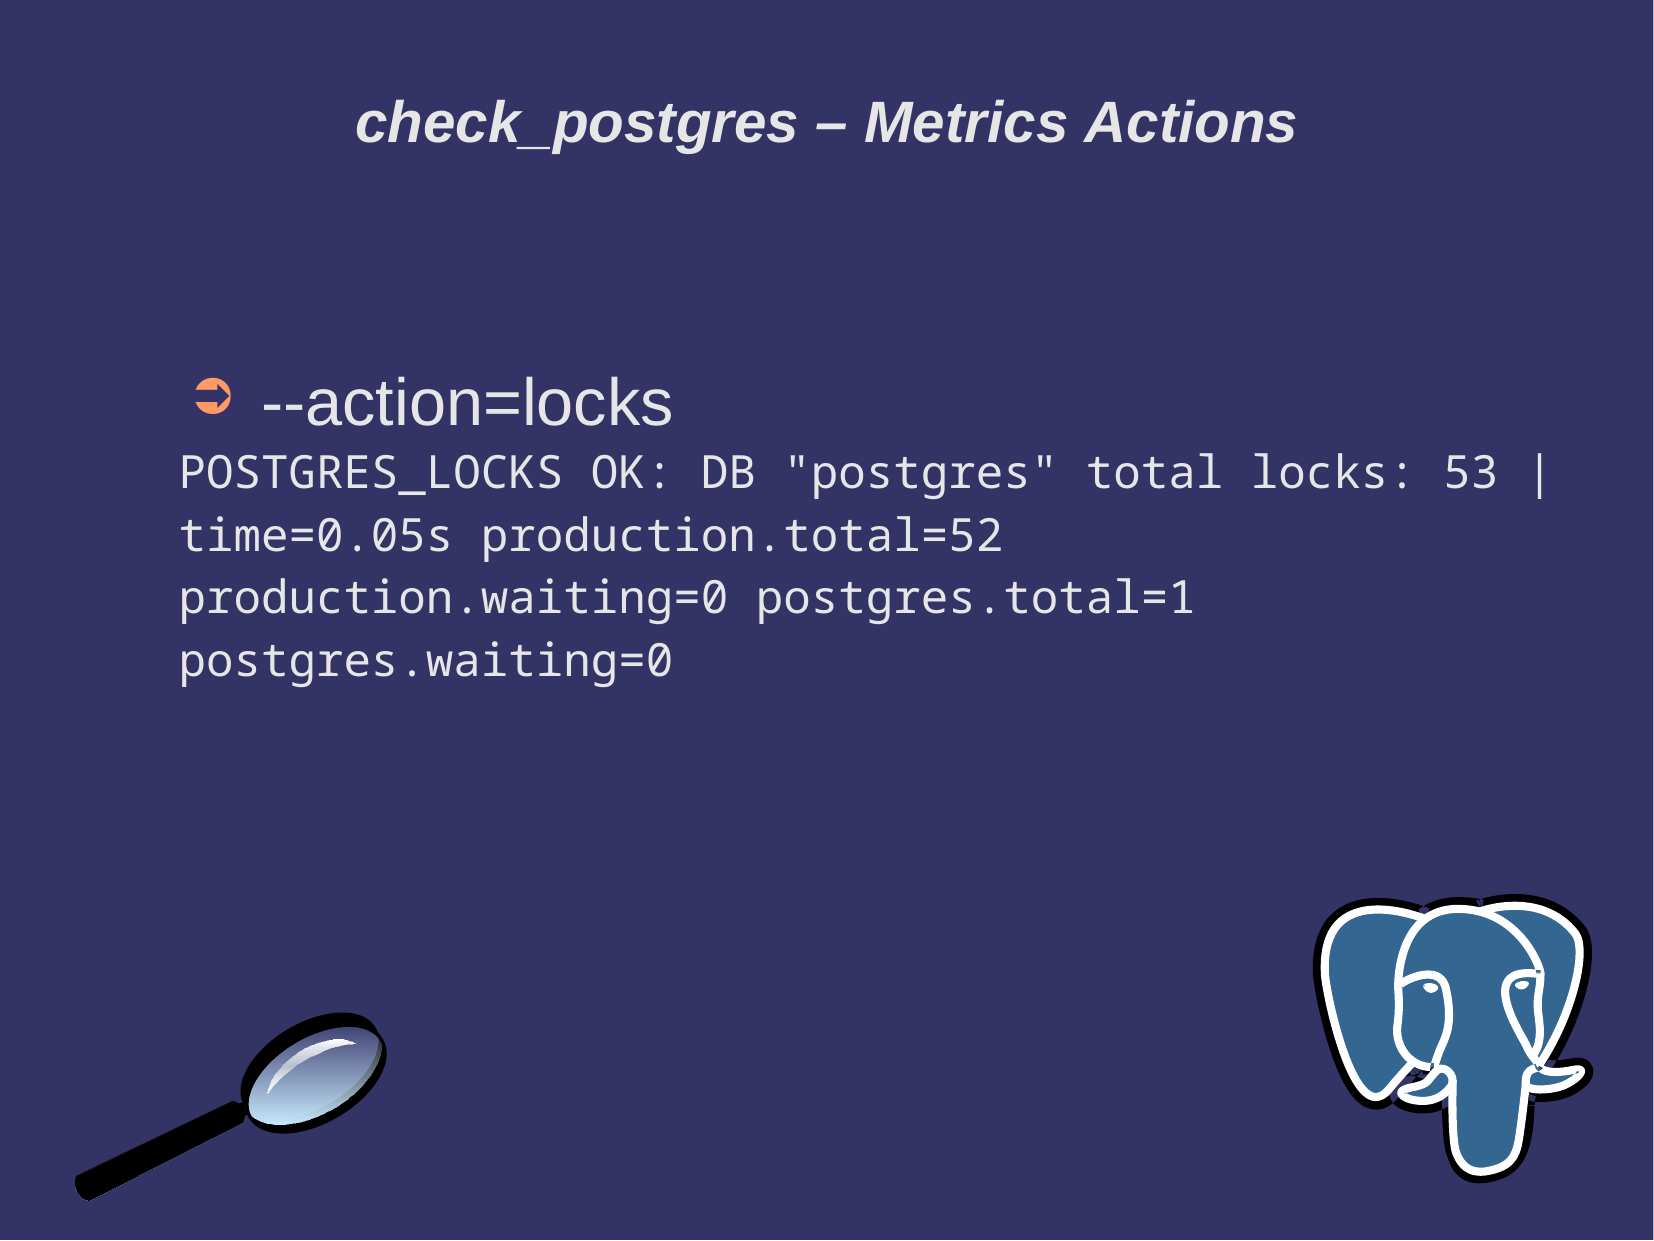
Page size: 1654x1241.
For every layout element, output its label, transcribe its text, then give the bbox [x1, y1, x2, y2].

list --action=locks POSTGRES_LOCKS OK: DB "postgres" total locks: 53 | time=0.05s production.total=52 production.waiting=0 postgres.total=1 postgres.waiting=0 [178, 364, 1570, 1184]
title check_postgres – Metrics Actions [121, 19, 1534, 227]
